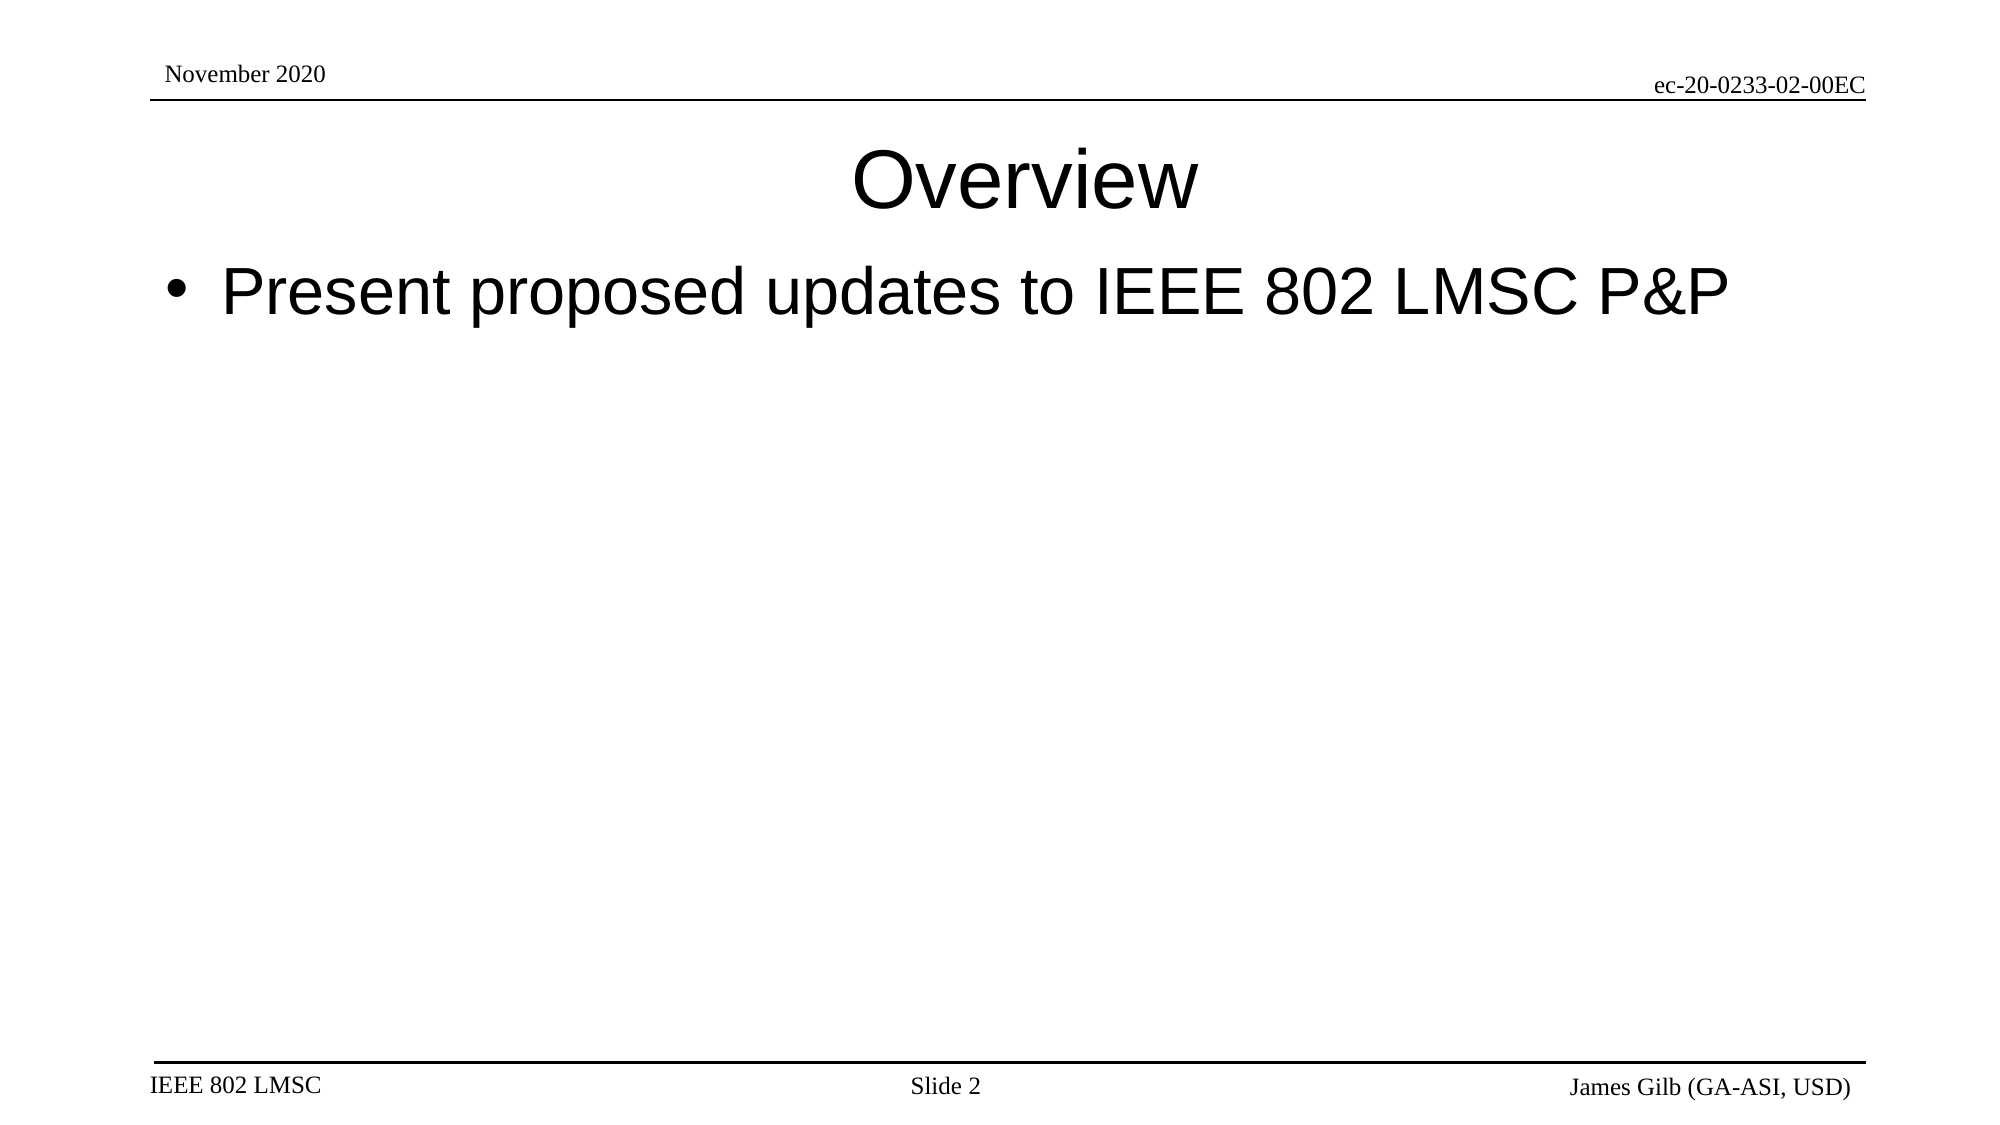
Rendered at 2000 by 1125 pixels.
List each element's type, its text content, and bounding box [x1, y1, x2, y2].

title Overview [149, 112, 1900, 238]
list Present proposed updates to IEEE 802 LMSC P&P [149, 239, 1900, 1051]
